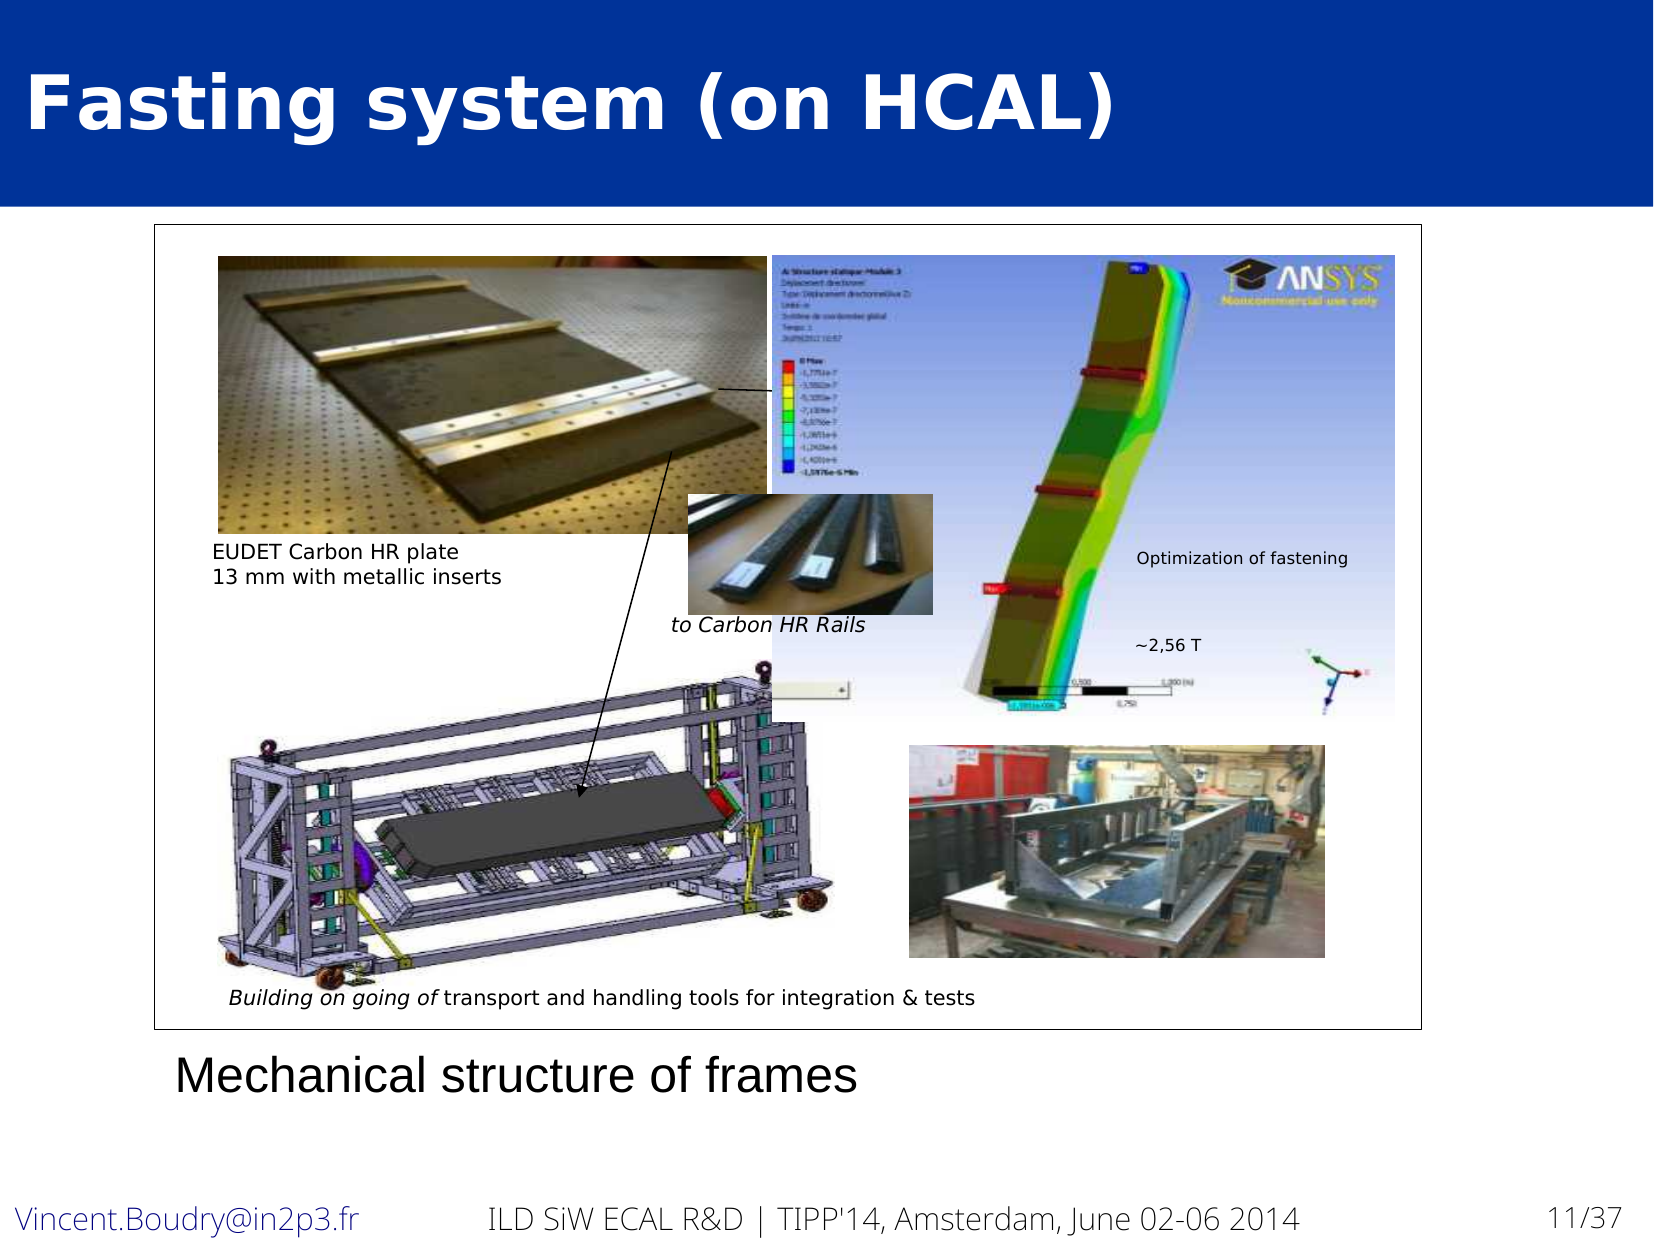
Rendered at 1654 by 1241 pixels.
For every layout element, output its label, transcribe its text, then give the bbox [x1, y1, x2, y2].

text_box Building on going of transport and handling tools for integration & tests [214, 977, 1401, 1018]
text_box Mechanical structure of frames [159, 1035, 874, 1111]
text_box Optimization of fastening [1121, 541, 1377, 577]
title Fasting system (on HCAL) [24, 17, 1635, 191]
text_box to Carbon HR Rails [655, 605, 888, 646]
picture [217, 255, 1395, 977]
text_box EUDET Carbon HR plate 13 mm with metallic inserts [197, 532, 708, 597]
picture [909, 745, 1325, 958]
text_box [154, 224, 1422, 1030]
text_box ~2,56 T [1119, 627, 1323, 663]
